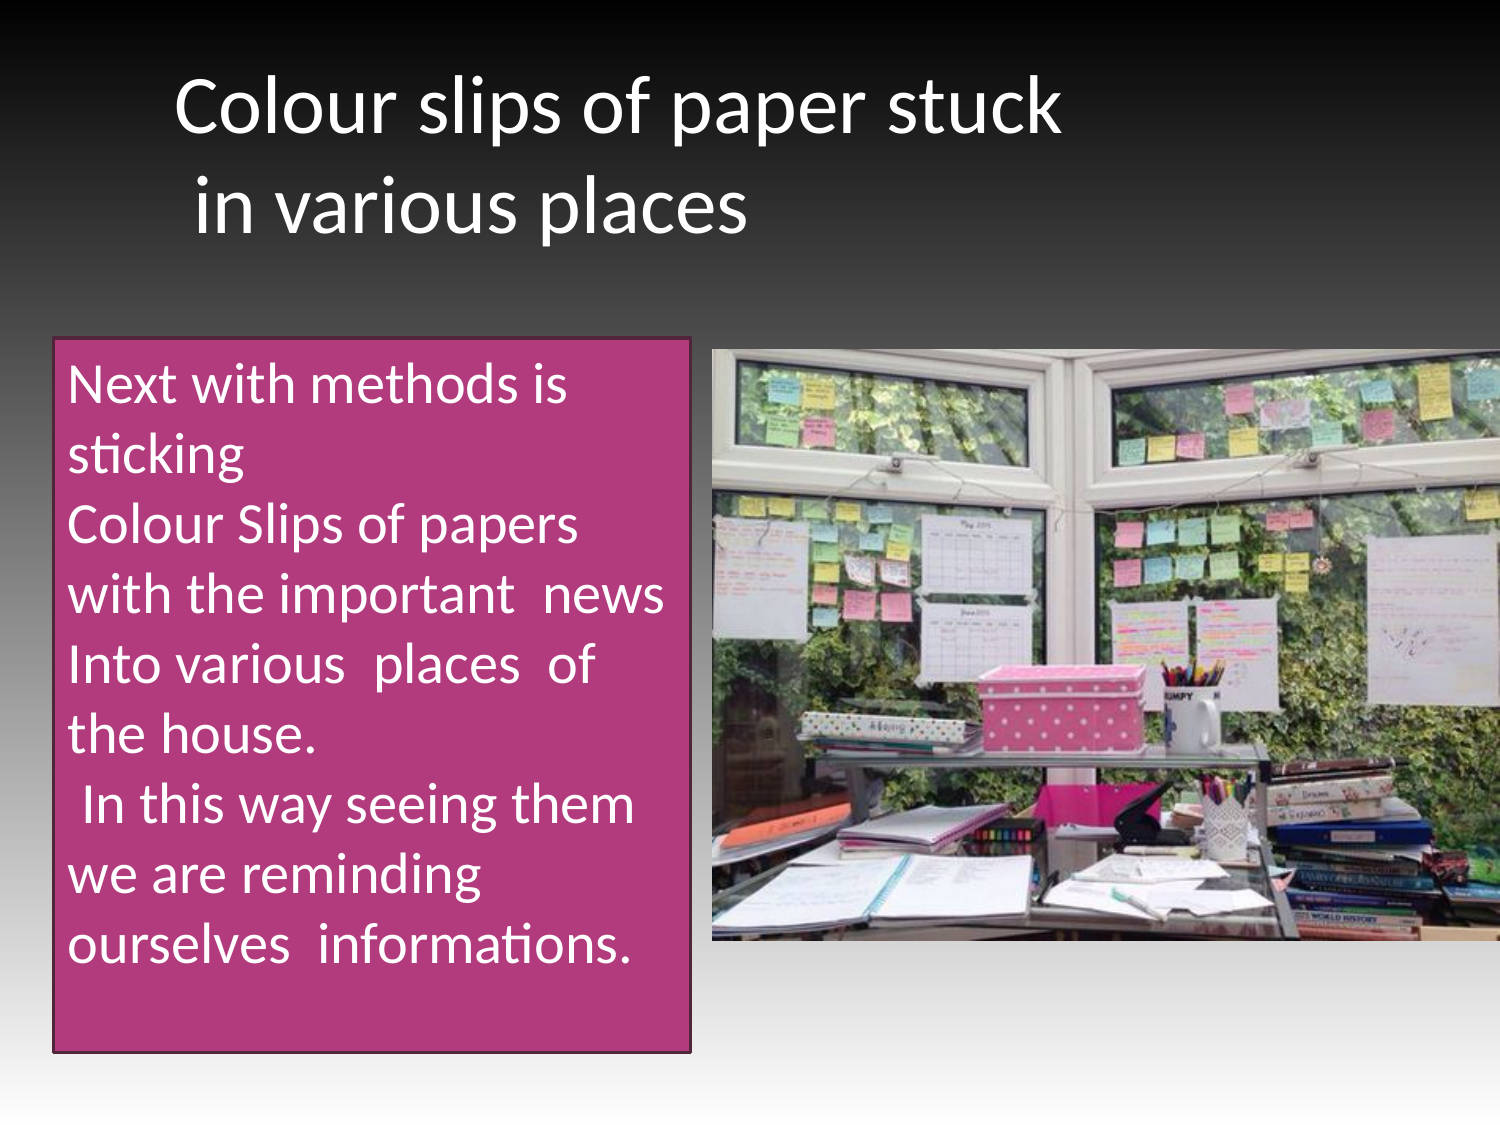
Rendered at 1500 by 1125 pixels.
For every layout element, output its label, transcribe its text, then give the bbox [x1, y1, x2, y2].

picture [712, 349, 1500, 941]
text_box Next with methods is sticking Colour Slips of papers with the important news Into various places of the house. In this way seeing them we are reminding ourselves informations. [53, 338, 691, 1053]
text_box Colour slips of paper stuck in various places [159, 42, 1341, 258]
